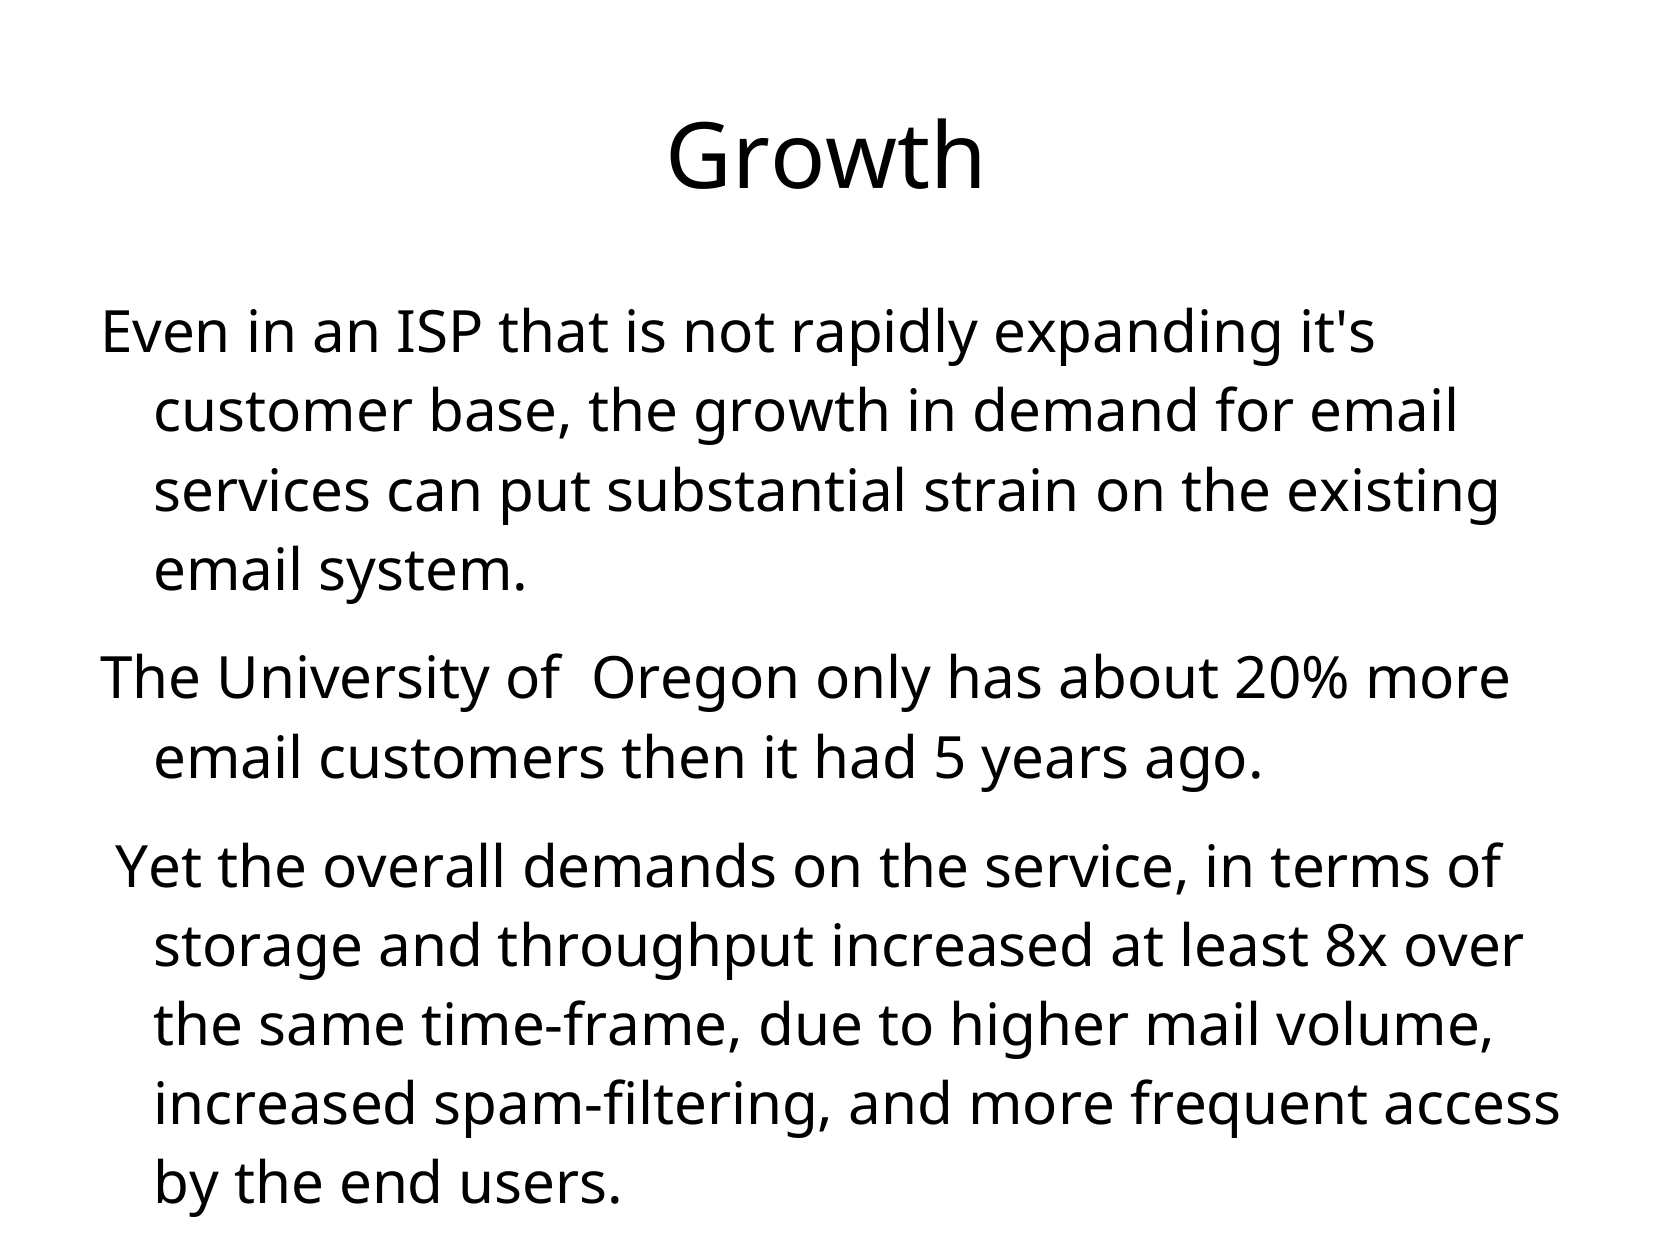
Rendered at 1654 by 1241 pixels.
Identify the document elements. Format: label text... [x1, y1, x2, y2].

title Growth [82, 49, 1571, 257]
list Even in an ISP that is not rapidly expanding it's customer base, the growth in demand for email services can put substantial strain on the existing email system. The University of Oregon only has about 20% more email customers then it had 5 years ago. Yet the overall demands on the service, in terms of storage and throughput increased at least 8x over the same time-frame, due to higher mail volume, increased spam-filtering, and more frequent access by the end users. [82, 290, 1571, 1125]
